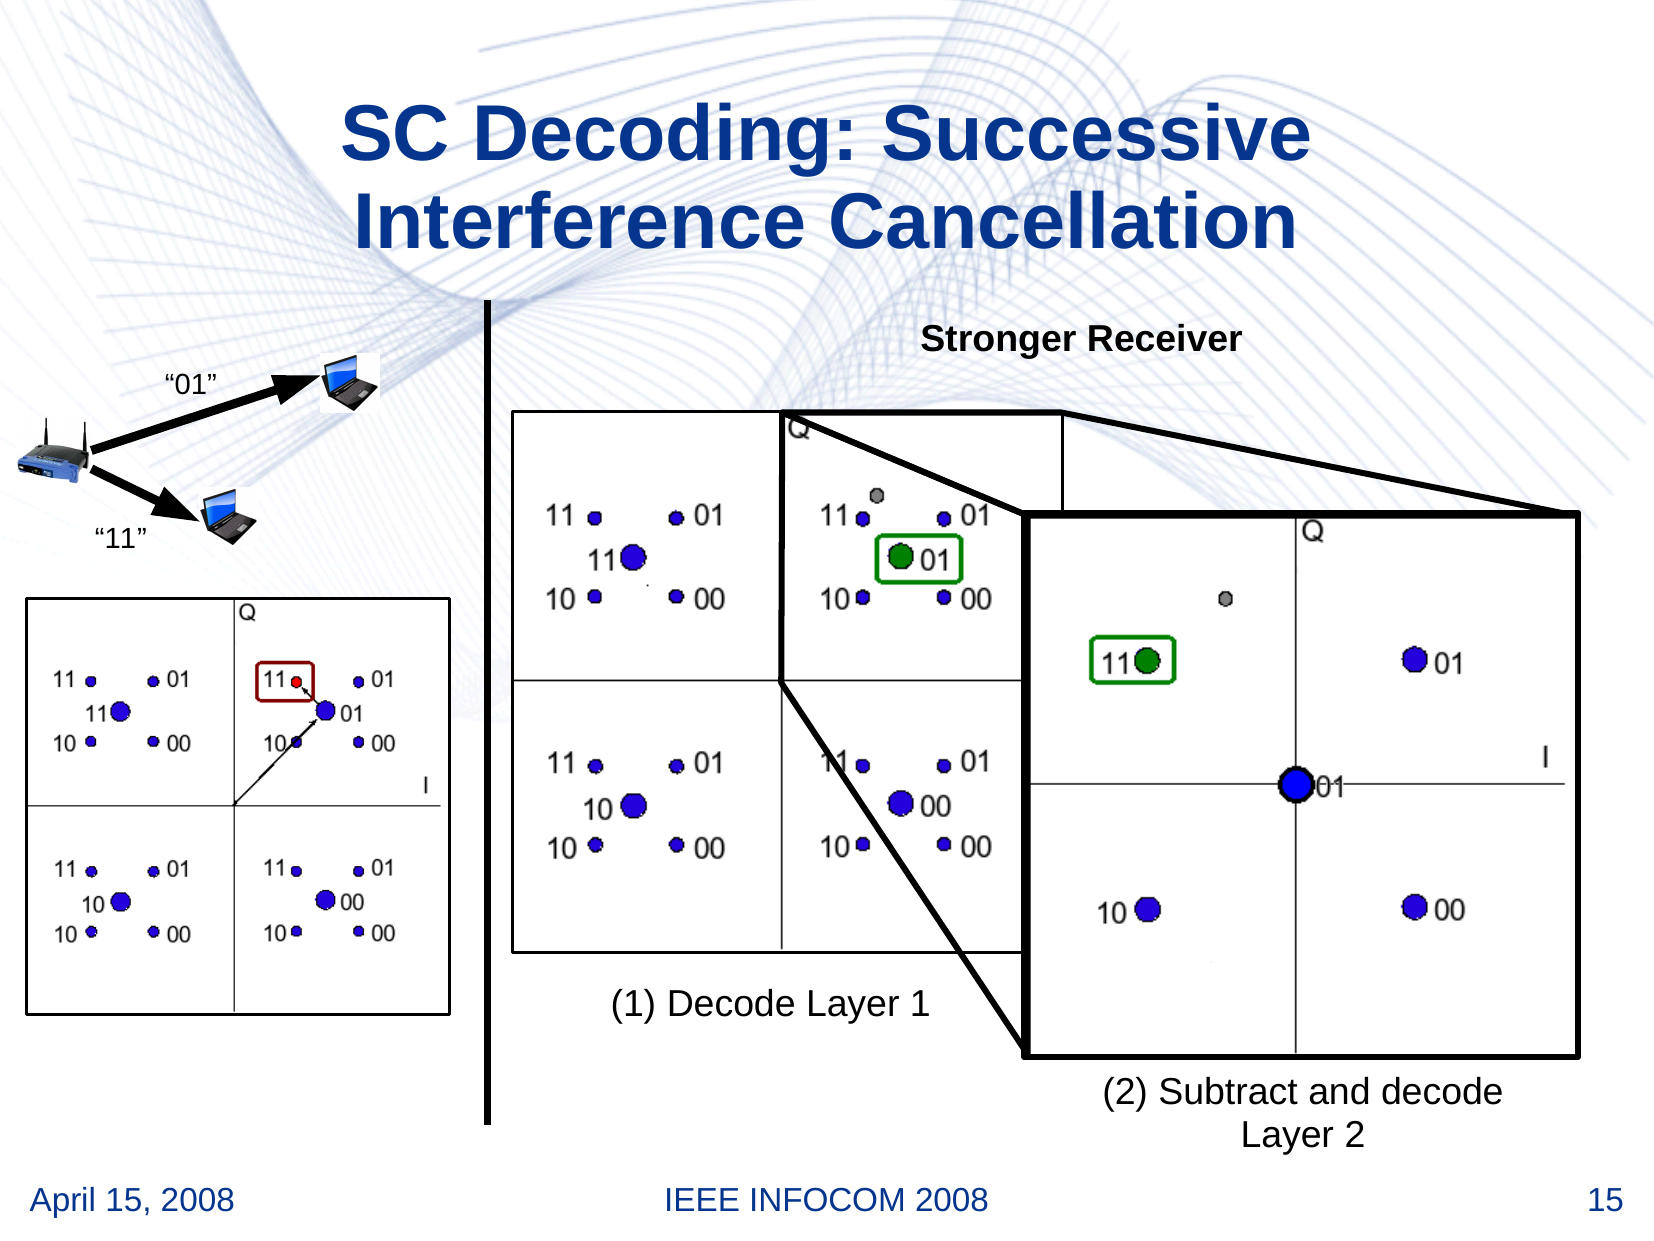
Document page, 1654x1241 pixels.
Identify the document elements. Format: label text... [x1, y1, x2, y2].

text_box Stronger Receiver [905, 310, 1258, 368]
text_box (2) Subtract and decode Layer 2 [1087, 1063, 1519, 1163]
text_box “11” [80, 514, 162, 563]
picture [0, 0, 1654, 1241]
text_box (1) Decode Layer 1 [595, 975, 946, 1032]
title SC Decoding: Successive Interference Cancellation [118, 66, 1536, 288]
text_box “01” [150, 360, 232, 409]
